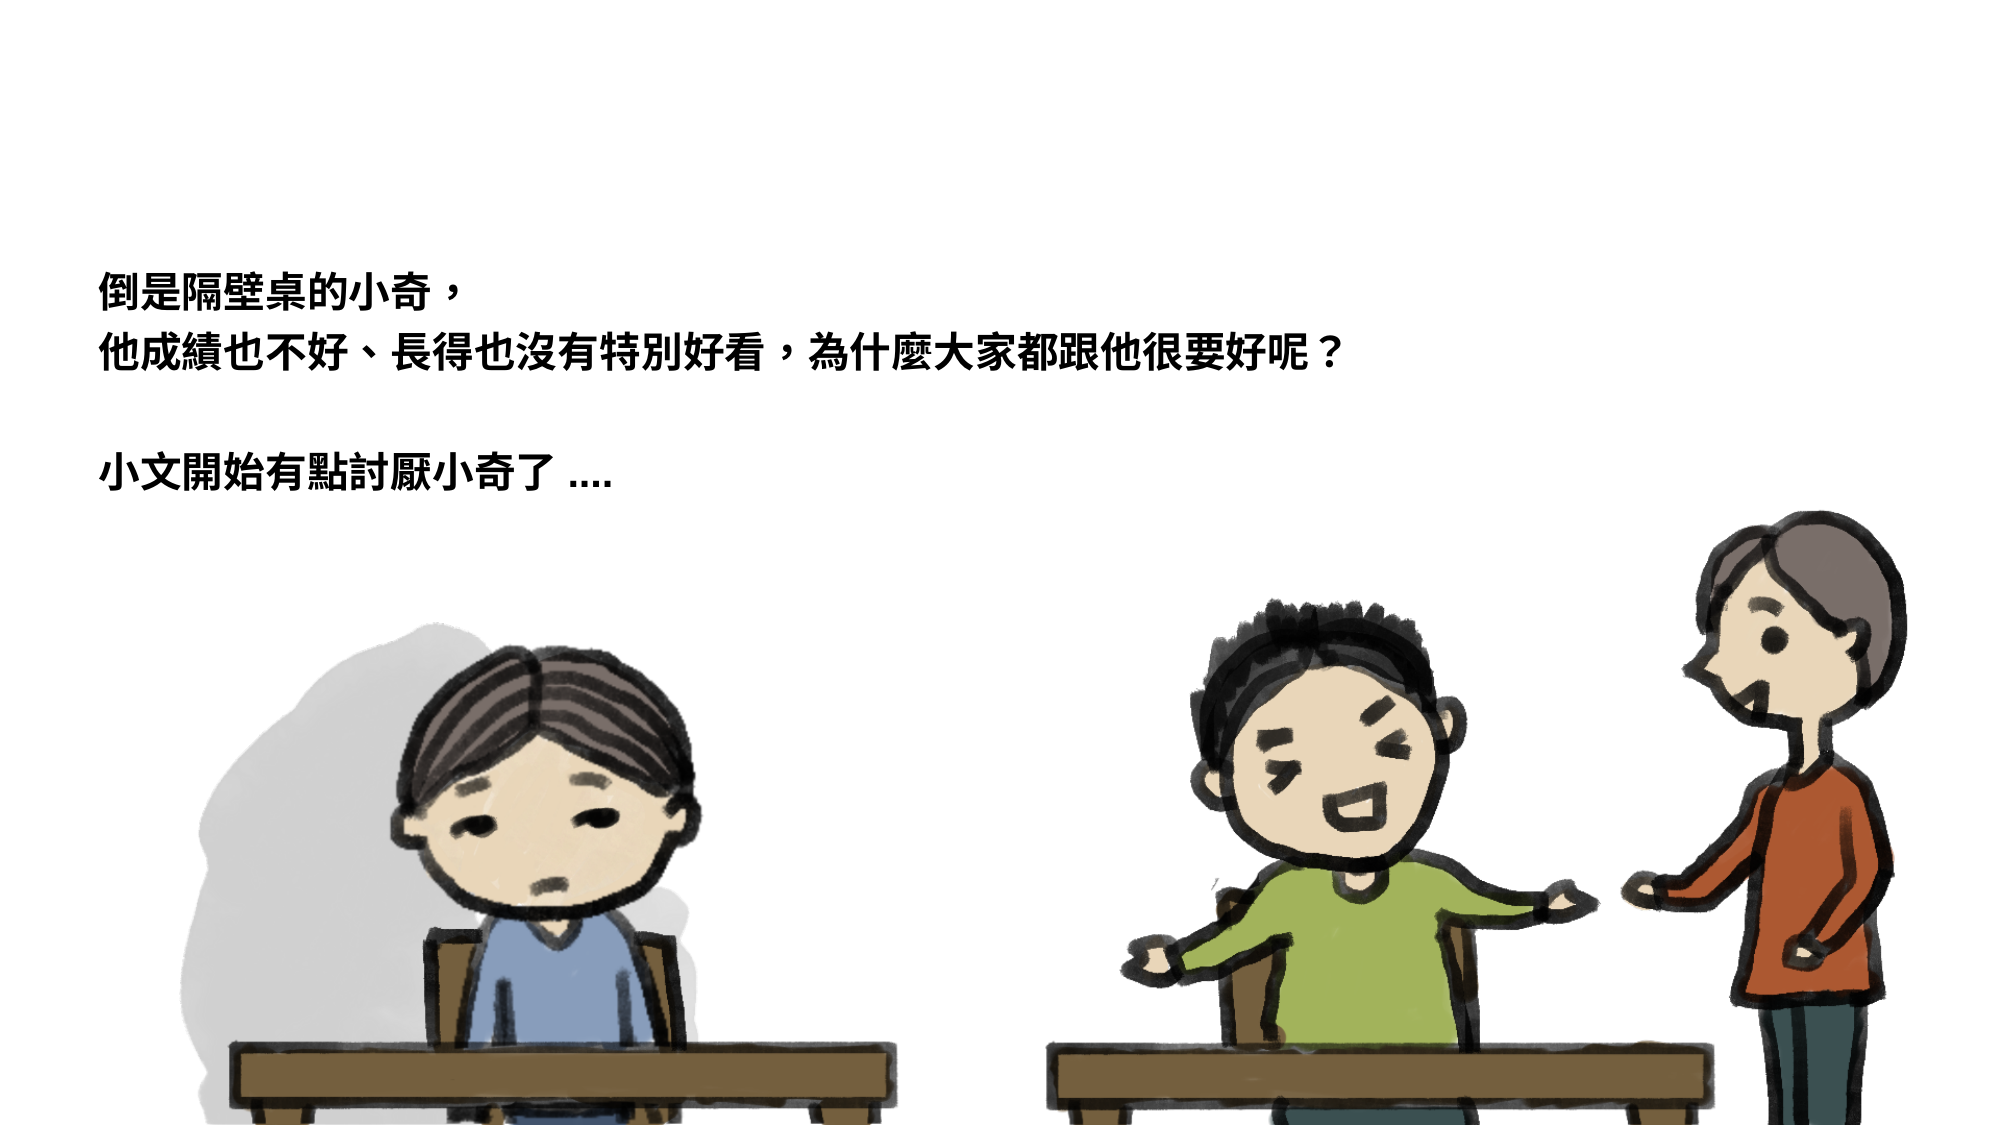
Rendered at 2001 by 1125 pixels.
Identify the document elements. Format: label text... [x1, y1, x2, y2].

text_box 倒是隔壁桌的小奇， 他成績也不好、長得也沒有特別好看，為什麼大家都跟他很要好呢？ 小文開始有點討厭小奇了.... [83, 248, 1350, 503]
picture [0, 0, 2000, 1125]
